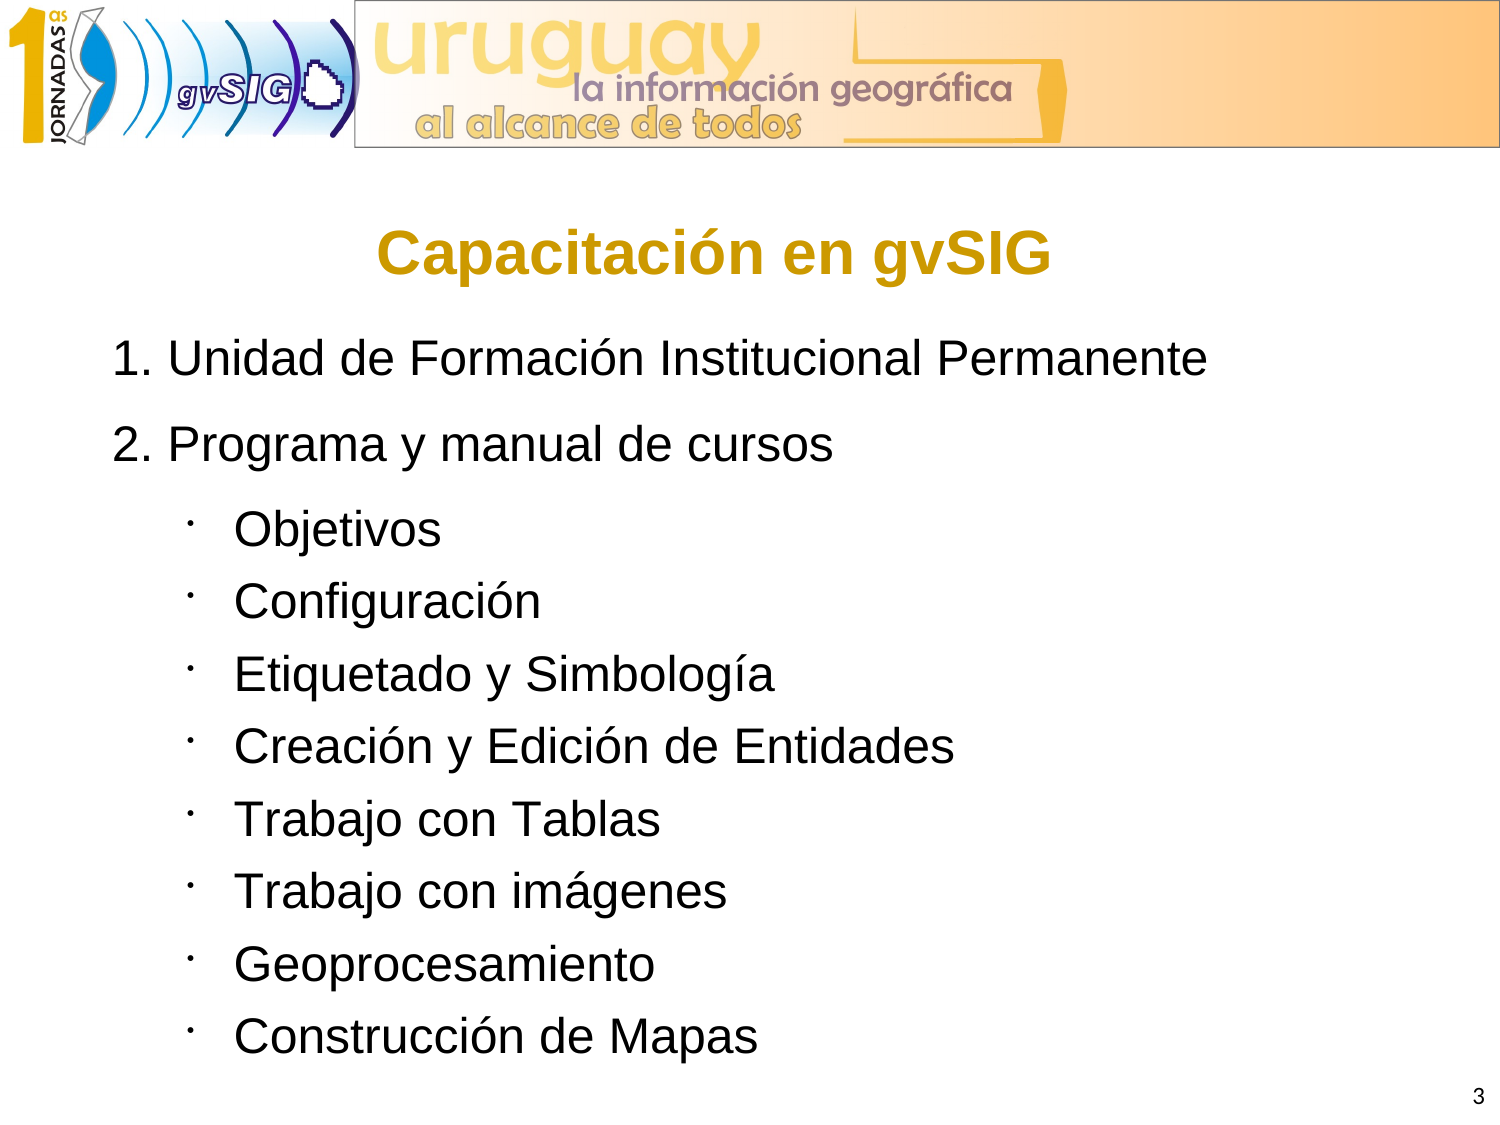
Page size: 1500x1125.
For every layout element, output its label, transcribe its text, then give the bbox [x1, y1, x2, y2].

picture [0, 5, 1071, 148]
text_box <número> [1149, 1065, 1500, 1125]
text_box Capacitación en gvSIG [76, 172, 1427, 326]
list Unidad de Formación Institucional Permanente Programa y manual de cursos Objetivos Configuración Etiquetado y Simbología Creación y Edición de Entidades Trabajo con Tablas Trabajo con imágenes Geoprocesamiento Construcción de Mapas [96, 317, 1447, 1125]
